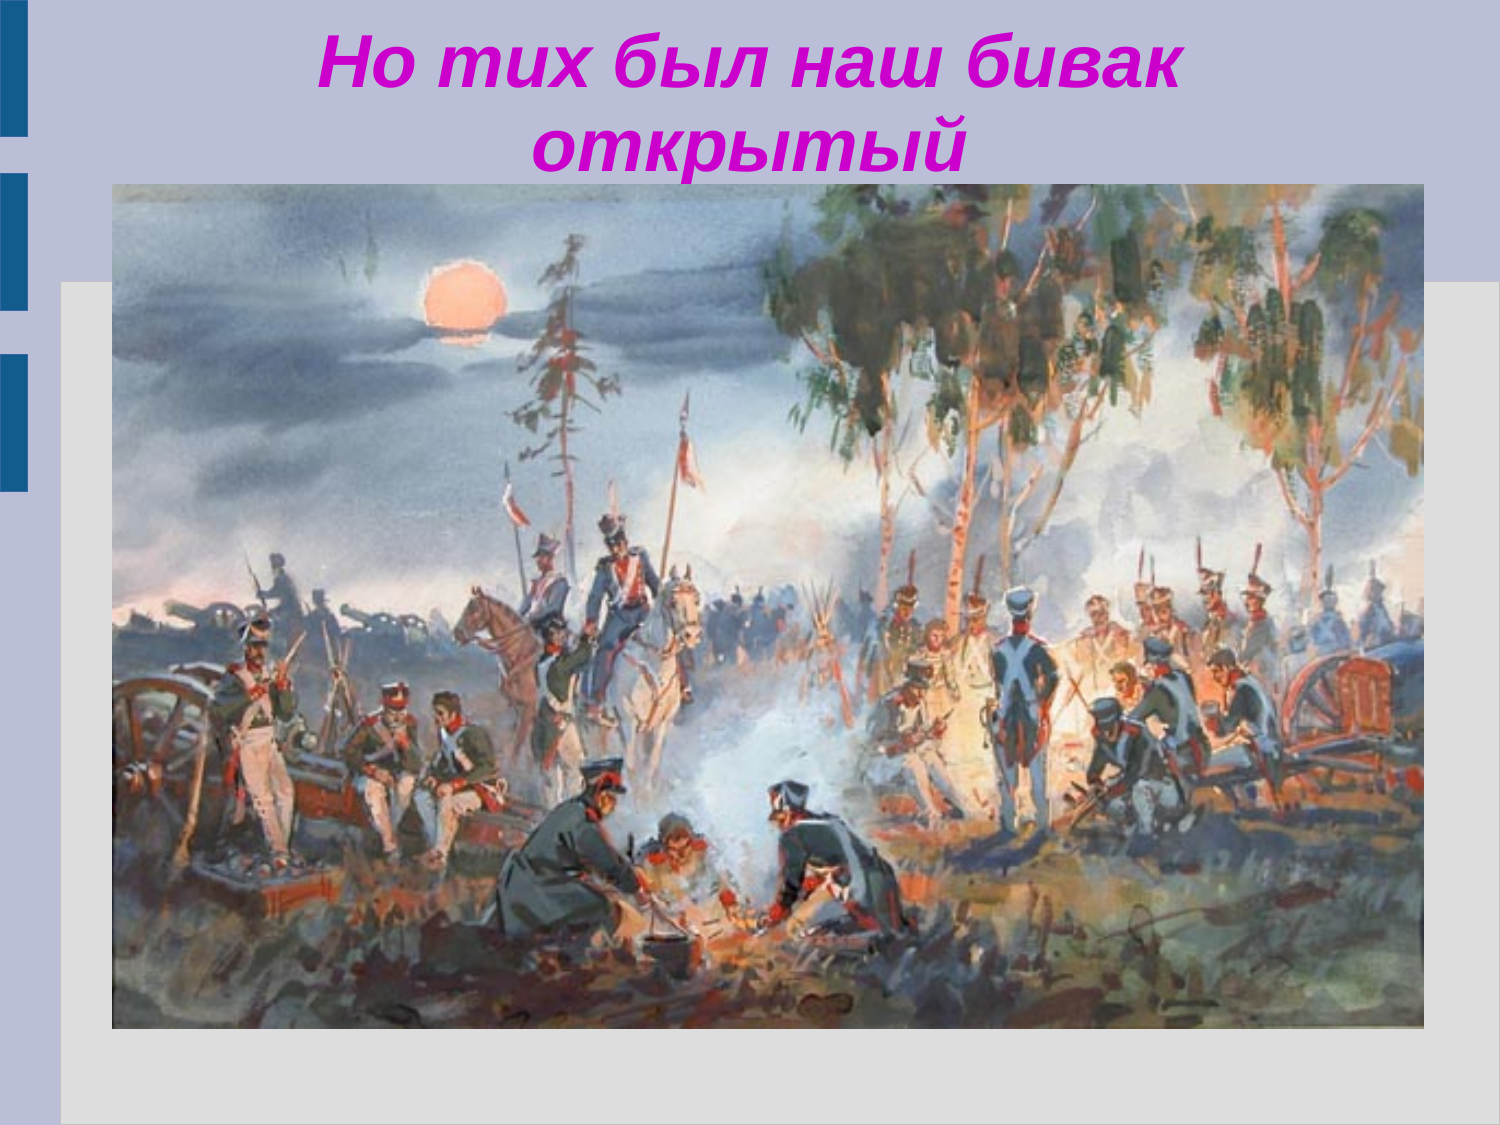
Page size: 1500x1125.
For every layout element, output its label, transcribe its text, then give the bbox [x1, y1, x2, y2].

title Но тих был наш бивак открытый [75, 9, 1426, 198]
picture [112, 184, 1424, 1029]
